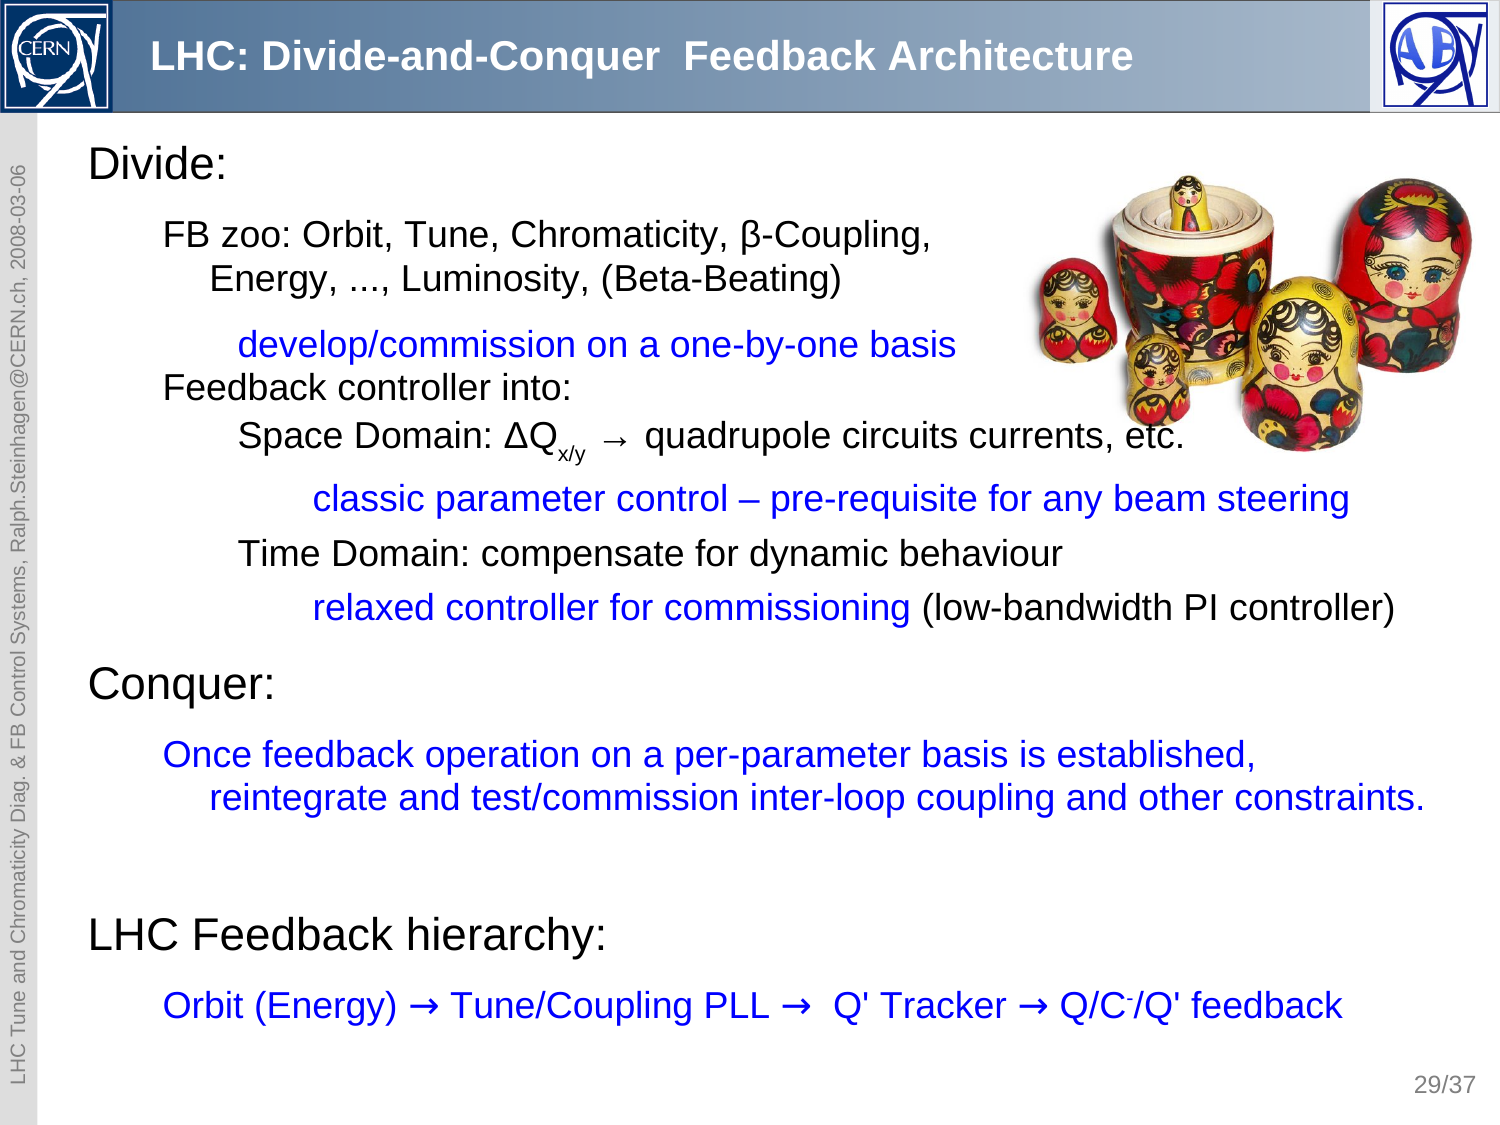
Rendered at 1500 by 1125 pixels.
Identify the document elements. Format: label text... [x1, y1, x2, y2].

picture [0, 0, 113, 113]
picture [1023, 121, 1494, 498]
list Divide: FB zoo: Orbit, Tune, Chromaticity, β-Coupling, Energy, ..., Luminosity, (Beta-Beating) develop/commission on a one-by-one basis Feedback controller into: Space Domain: ΔQx/y → quadrupole circuits currents, etc. classic parameter control – pre-requisite for any beam steering Time Domain: compensate for dynamic behaviour relaxed controller for commissioning (low-bandwidth PI controller) Conquer: Once feedback operation on a per-parameter basis is established, reintegrate and test/commission inter-loop coupling and other constraints. LHC Feedback hierarchy: Orbit (Energy) → Tune/Coupling PLL → Q' Tracker → Q/C-/Q' feedback [87, 137, 1438, 1086]
title LHC: Divide-and-Conquer Feedback Architecture [150, 7, 1352, 106]
picture [1382, 1, 1489, 108]
